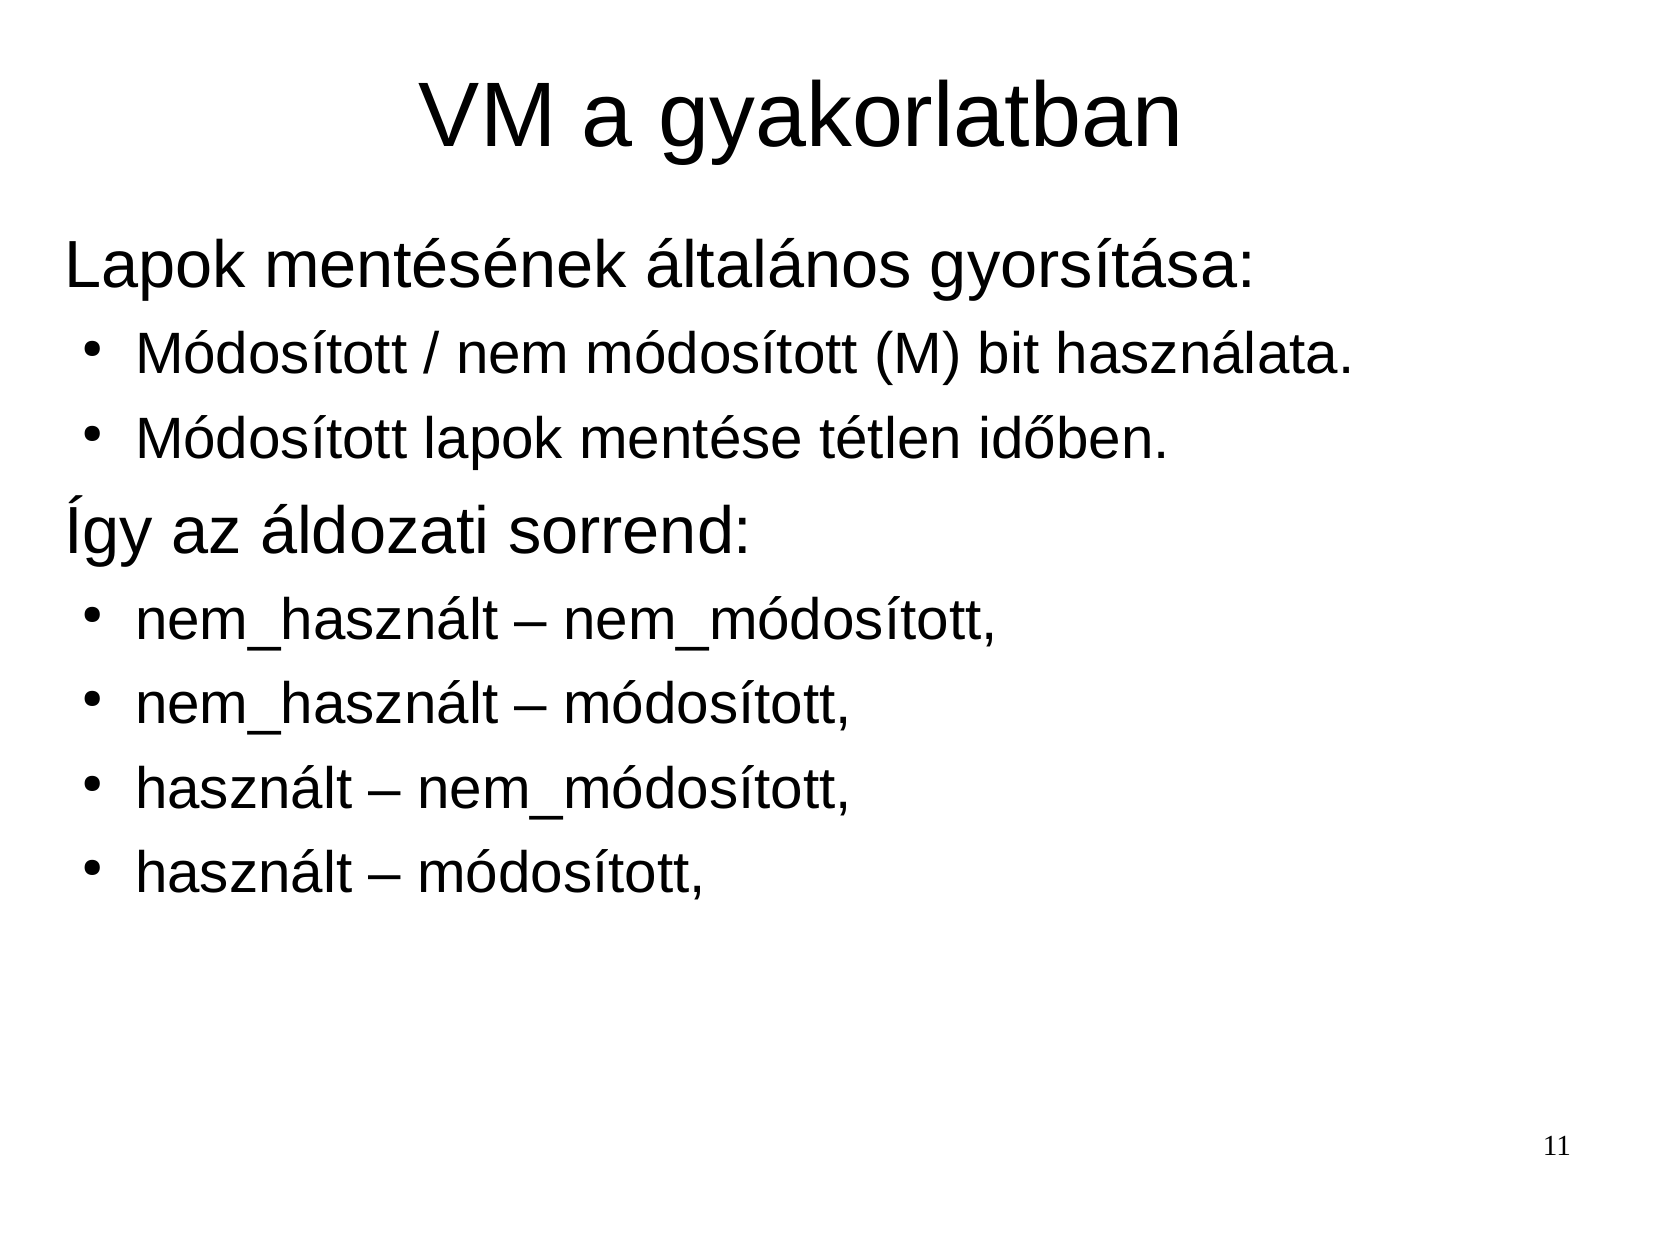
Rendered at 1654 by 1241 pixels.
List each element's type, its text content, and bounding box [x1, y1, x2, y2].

list Lapok mentésének általános gyorsítása: Módosított / nem módosított (M) bit használata. Módosított lapok mentése tétlen időben. Így az áldozati sorrend: nem_használt – nem_módosított, nem_használt – módosított, használt – nem_módosított, használt – módosított, [49, 213, 1455, 1206]
title VM a gyakorlatban [81, 6, 1487, 214]
